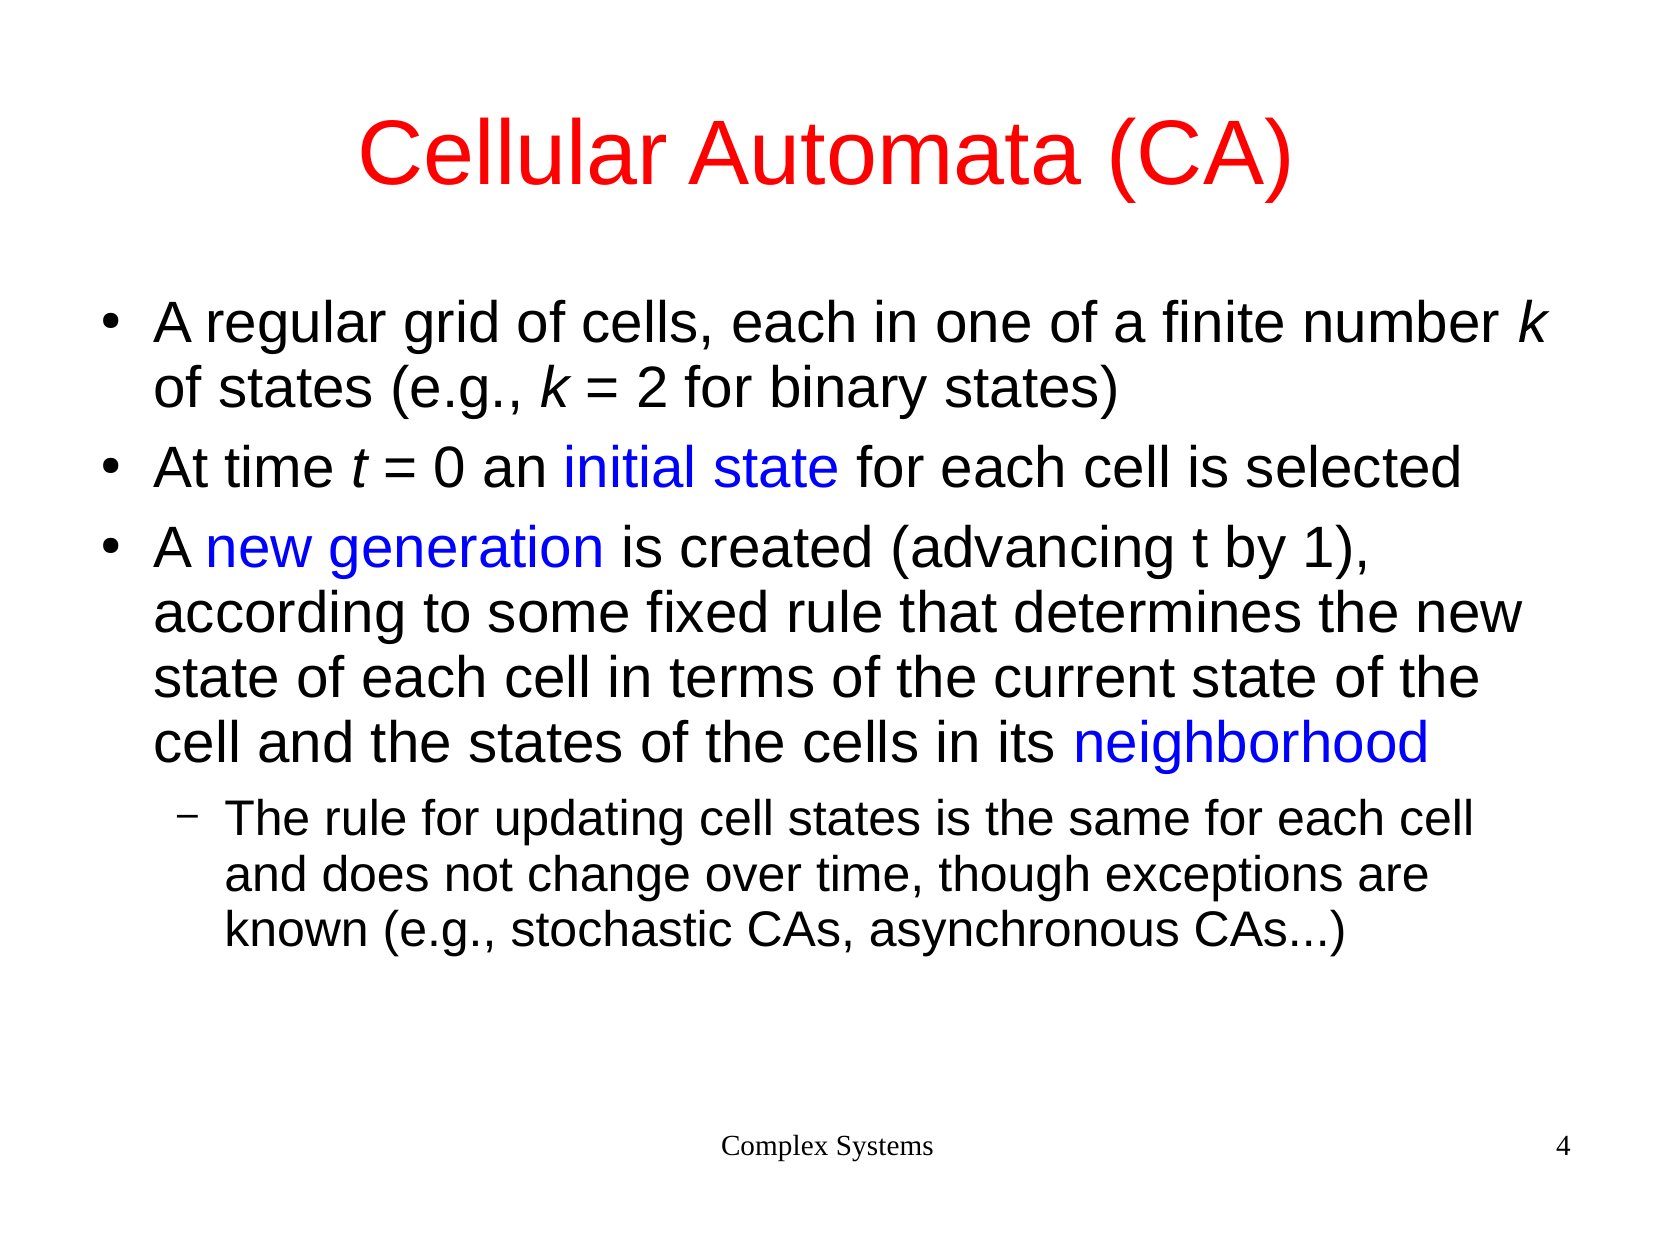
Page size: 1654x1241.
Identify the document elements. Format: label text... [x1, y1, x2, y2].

title Cellular Automata (CA) [82, 49, 1571, 257]
list A regular grid of cells, each in one of a finite number k of states (e.g., k = 2 for binary states) At time t = 0 an initial state for each cell is selected A new generation is created (advancing t by 1), according to some fixed rule that determines the new state of each cell in terms of the current state of the cell and the states of the cells in its neighborhood The rule for updating cell states is the same for each cell and does not change over time, though exceptions are known (e.g., stochastic CAs, asynchronous CAs...) [82, 290, 1571, 1109]
